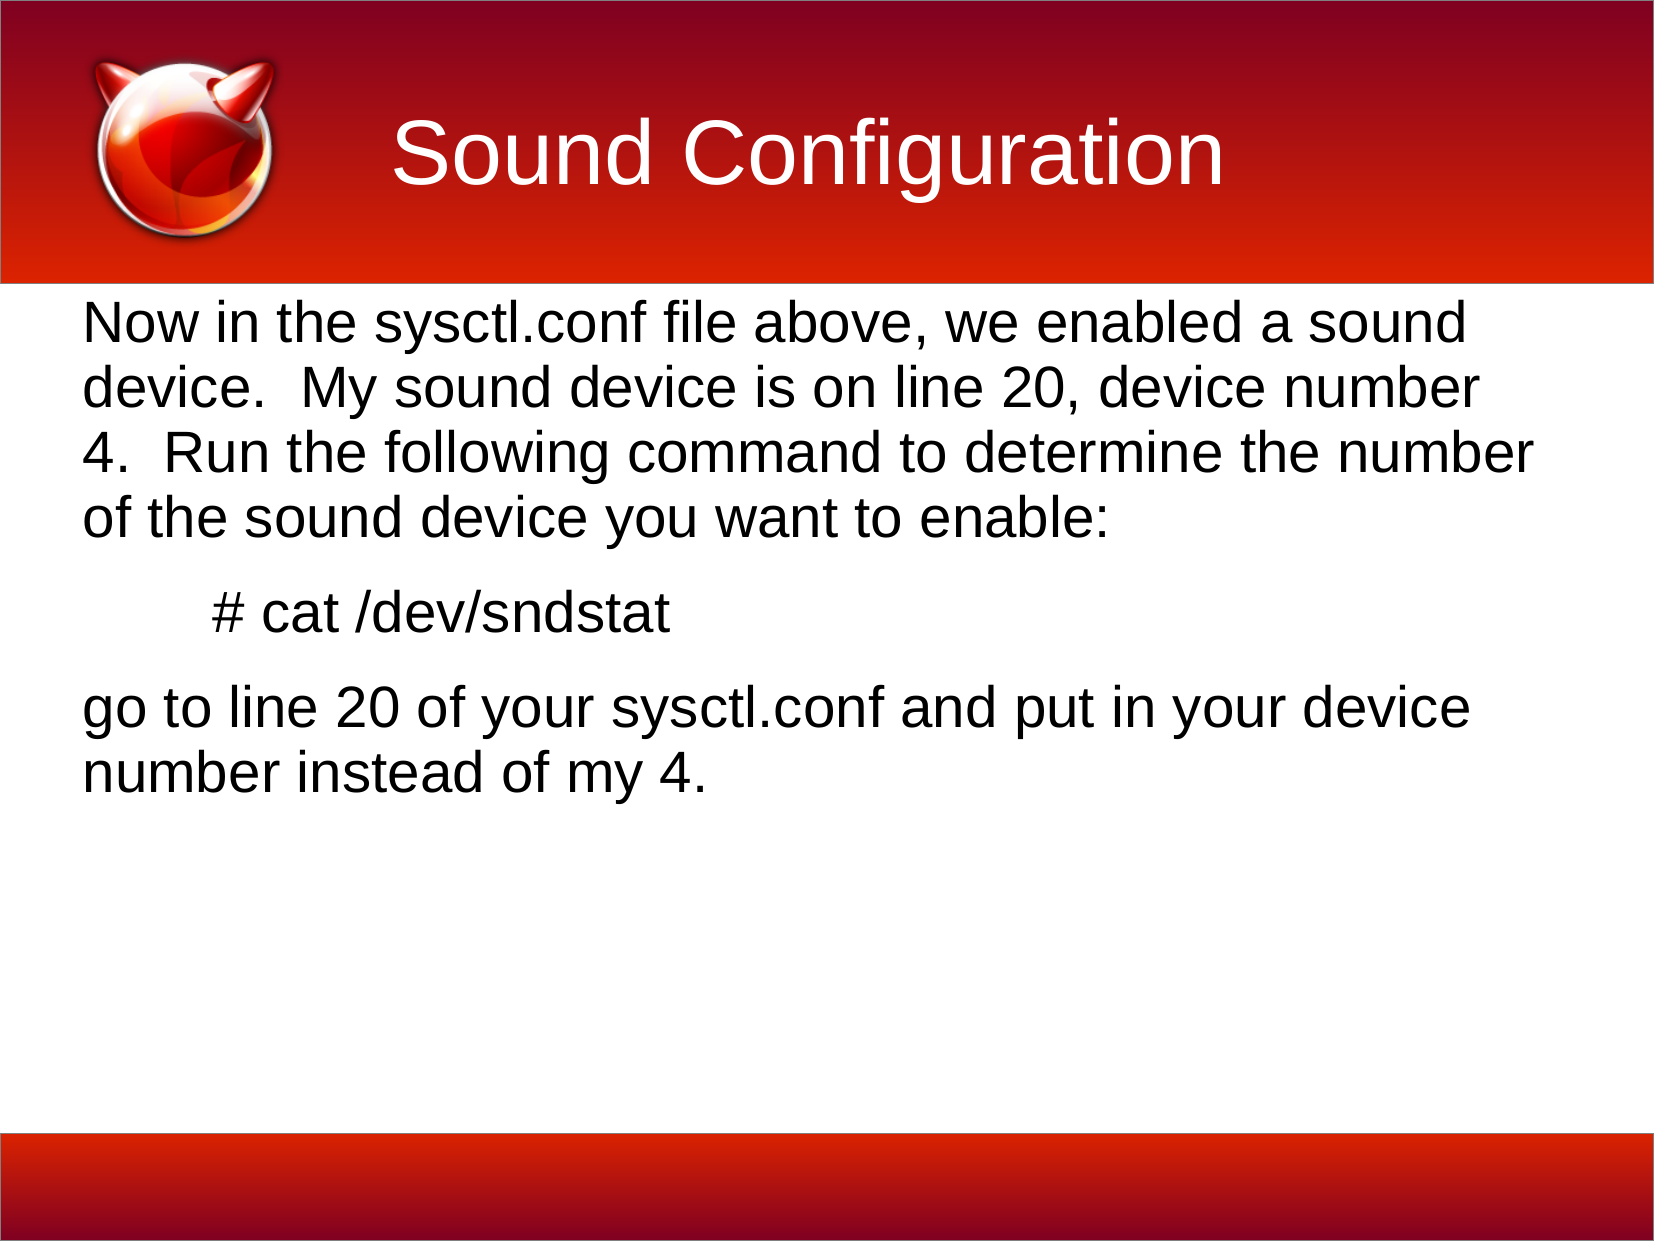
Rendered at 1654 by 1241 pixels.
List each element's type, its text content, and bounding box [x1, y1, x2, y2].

list Now in the sysctl.conf file above, we enabled a sound device. My sound device is on line 20, device number 4. Run the following command to determine the number of the sound device you want to enable: # cat /dev/sndstat go to line 20 of your sysctl.conf and put in your device number instead of my 4. [82, 290, 1538, 1010]
title Sound Configuration [82, 49, 1536, 257]
